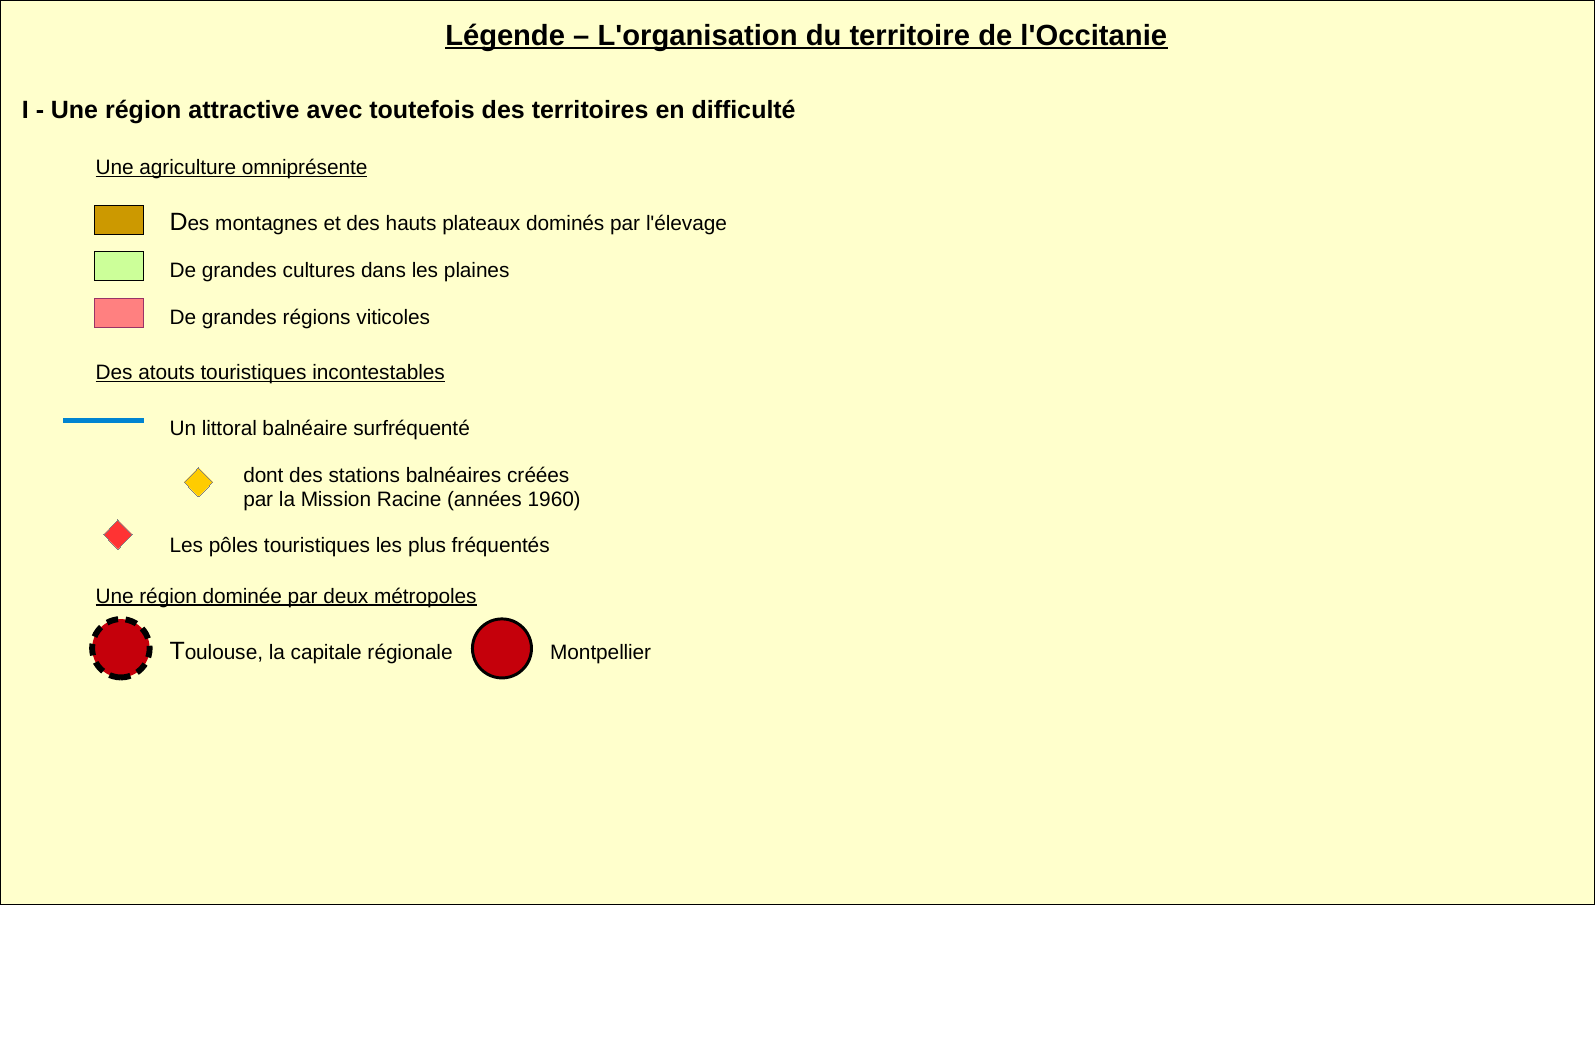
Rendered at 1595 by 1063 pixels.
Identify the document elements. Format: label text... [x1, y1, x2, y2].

text_box Légende – L'organisation du territoire de l'Occitanie [430, 11, 1183, 60]
text_box [472, 618, 532, 678]
text_box [184, 467, 213, 497]
text_box [94, 205, 144, 235]
text_box [92, 619, 150, 678]
text_box [0, 0, 1595, 905]
text_box [94, 298, 144, 328]
text_box I - Une région attractive avec toutefois des territoires en difficulté Une agriculture omniprésente Des montagnes et des hauts plateaux dominés par l'élevage De grandes cultures dans les plaines De grandes régions viticoles Des atouts touristiques incontestables Un littoral balnéaire surfréquenté dont des stations balnéaires créées par la Mission Racine (années 1960) Les pôles touristiques les plus fréquentés Une région dominée par deux métropoles Toulouse, la capitale régionale Montpellier [7, 88, 923, 934]
text_box [94, 251, 144, 281]
text_box [103, 519, 133, 550]
